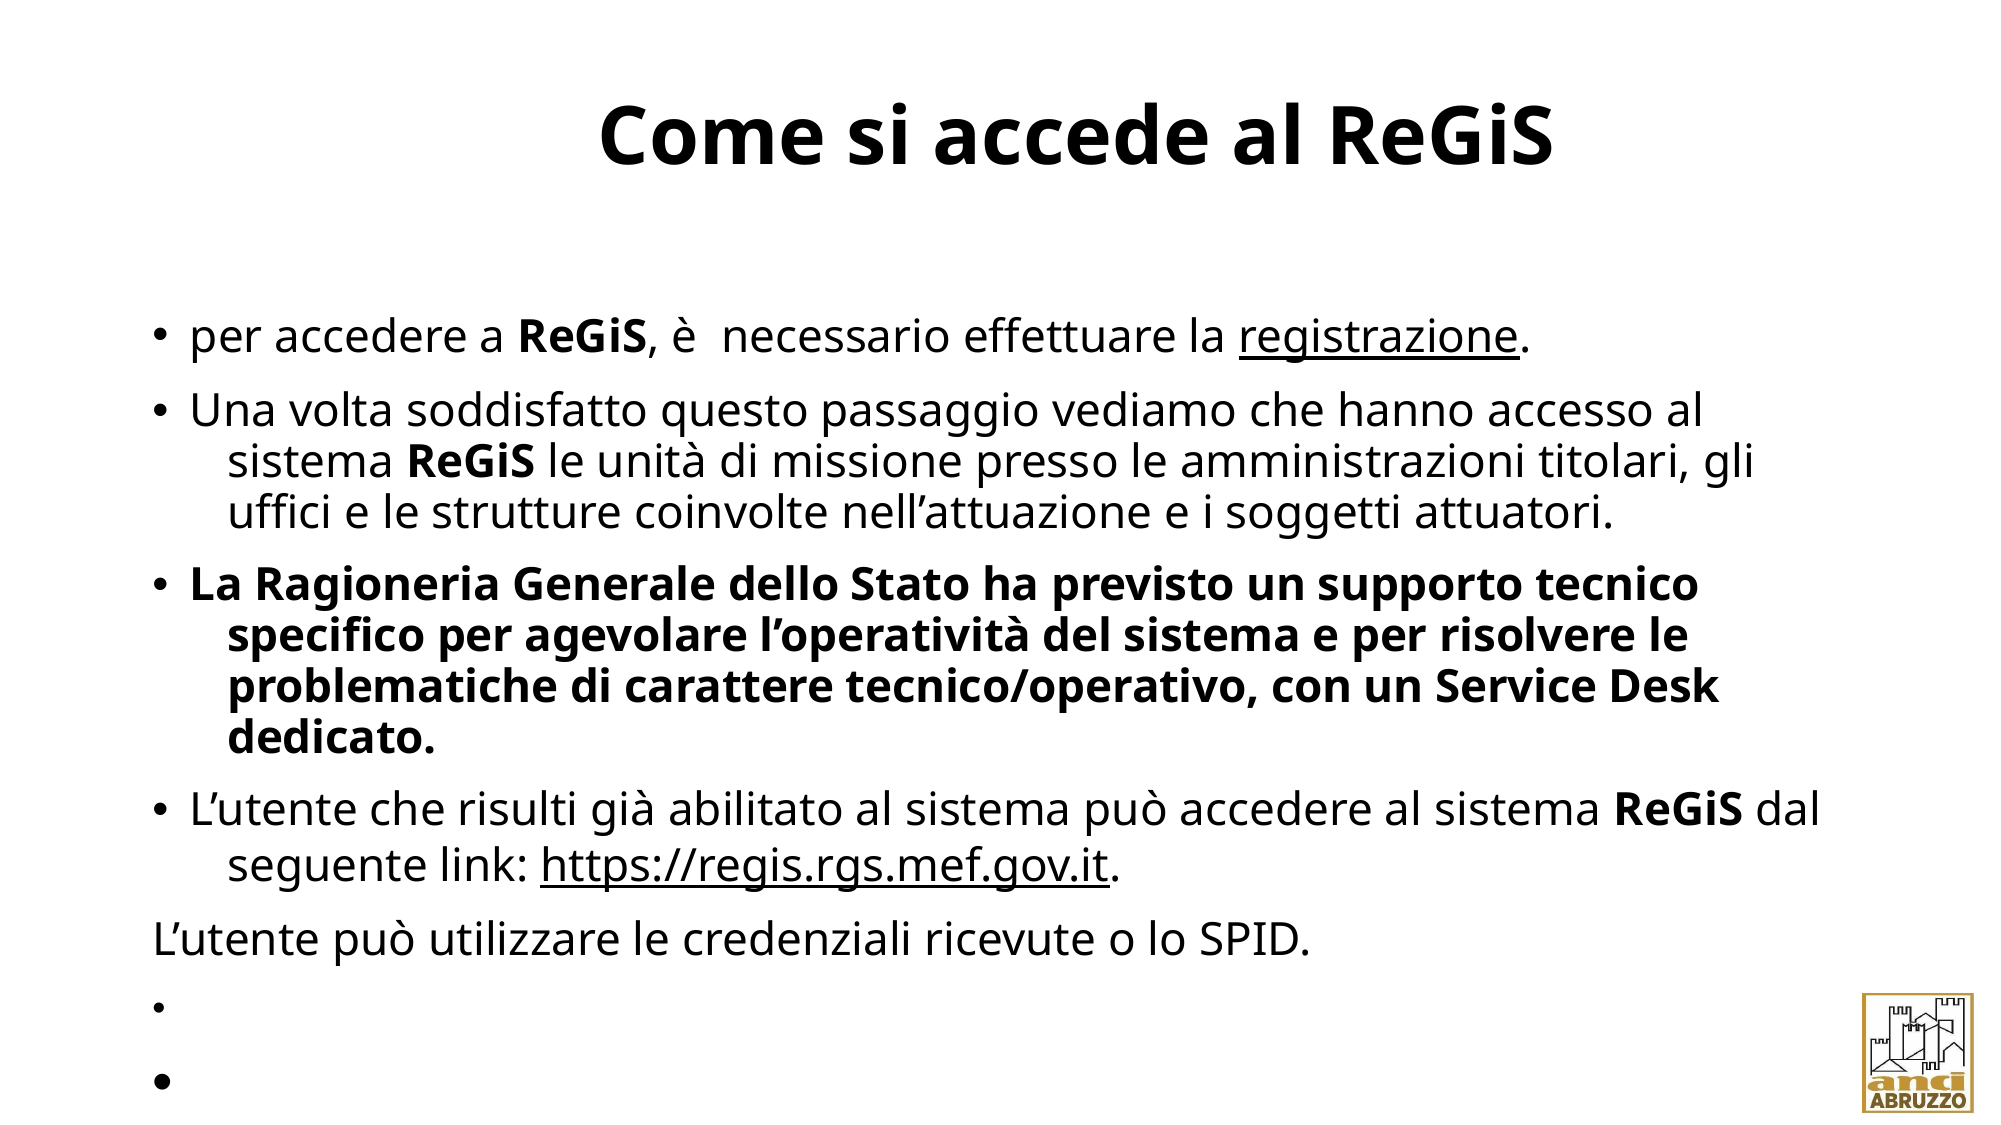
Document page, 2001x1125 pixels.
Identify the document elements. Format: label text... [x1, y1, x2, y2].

list per accedere a ReGiS, è necessario effettuare la registrazione. Una volta soddisfatto questo passaggio vediamo che hanno accesso al sistema ReGiS le unità di missione presso le amministrazioni titolari, gli uffici e le strutture coinvolte nell’attuazione e i soggetti attuatori. La Ragioneria Generale dello Stato ha previsto un supporto tecnico specifico per agevolare l’operatività del sistema e per risolvere le problematiche di carattere tecnico/operativo, con un Service Desk dedicato. L’utente che risulti già abilitato al sistema può accedere al sistema ReGiS dal seguente link: https://regis.rgs.mef.gov.it. L’utente può utilizzare le credenziali ricevute o lo SPID. [137, 299, 1863, 1014]
title Come si accede al ReGiS [290, 87, 1863, 278]
